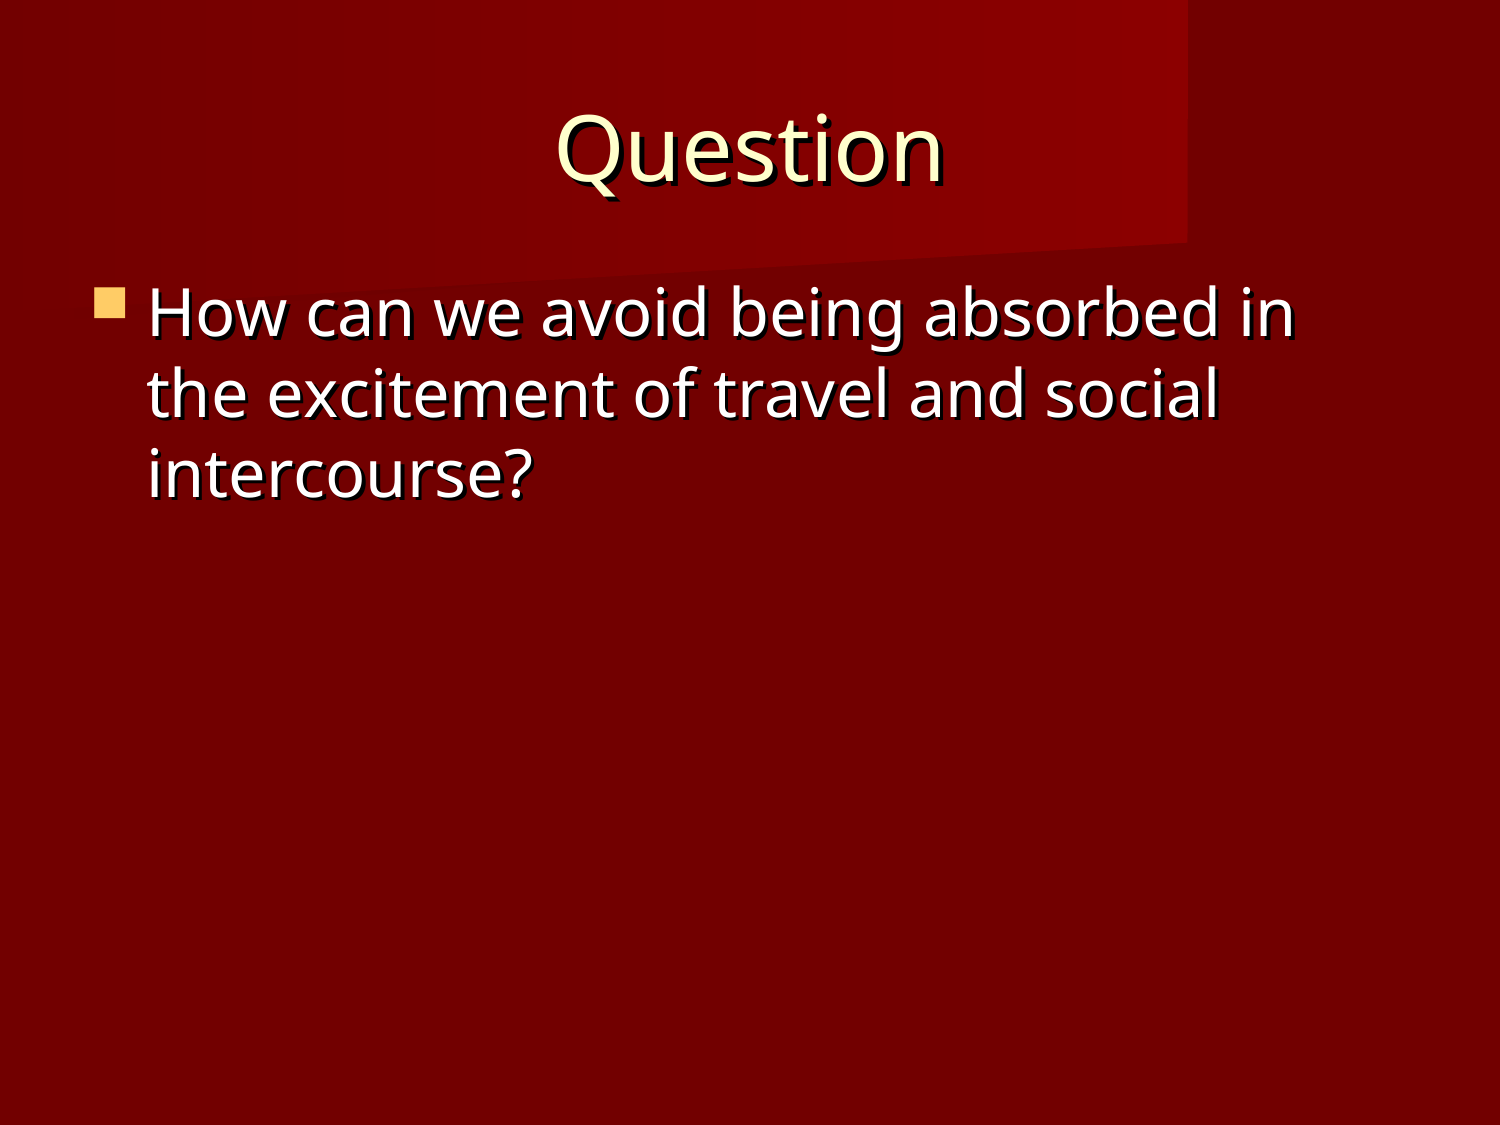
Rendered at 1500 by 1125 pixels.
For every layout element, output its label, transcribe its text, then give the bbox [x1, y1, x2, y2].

title Question [75, 50, 1426, 239]
list How can we avoid being absorbed in the excitement of travel and social intercourse? [75, 262, 1426, 1001]
